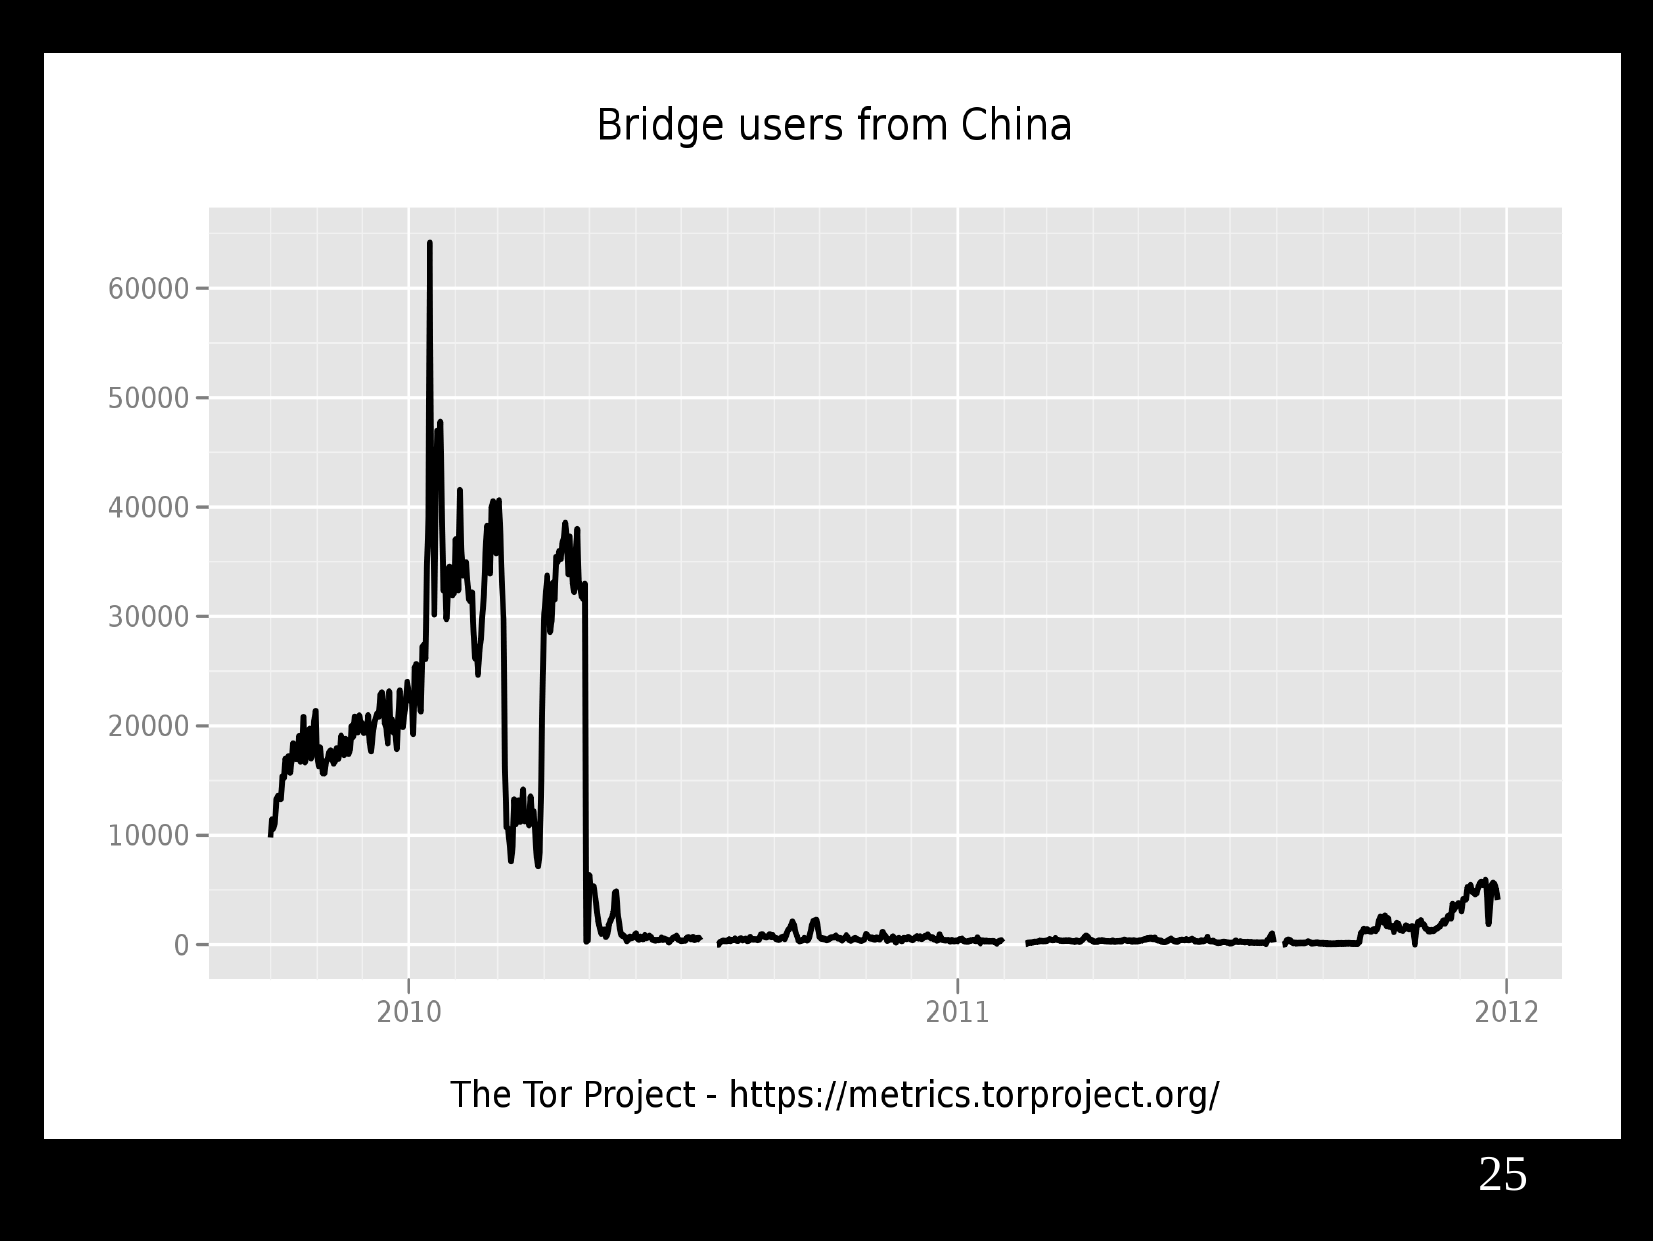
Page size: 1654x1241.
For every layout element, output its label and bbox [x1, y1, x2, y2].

picture [44, 53, 1621, 1139]
